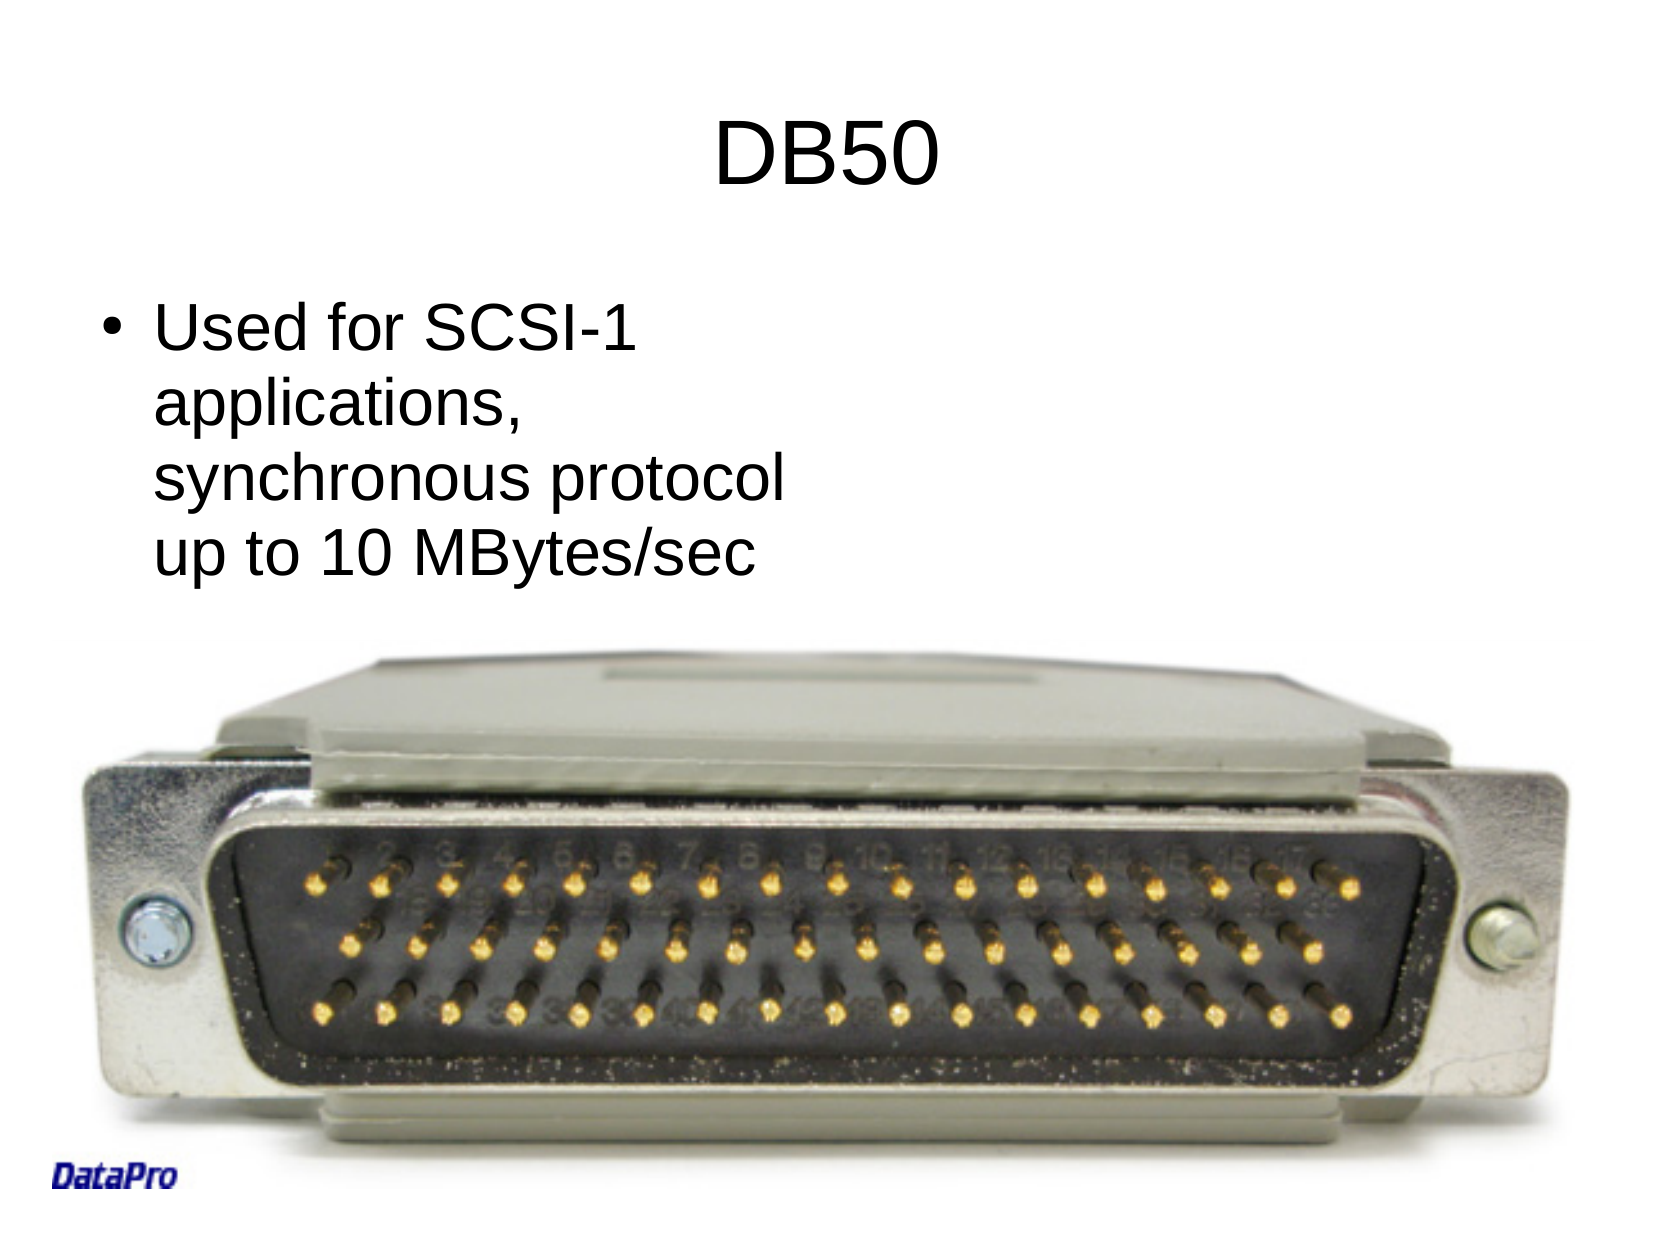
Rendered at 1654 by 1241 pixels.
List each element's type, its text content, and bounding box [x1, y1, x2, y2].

list Used for SCSI-1 applications, synchronous protocol up to 10 MBytes/sec [82, 290, 809, 639]
title DB50 [82, 56, 1571, 250]
picture [52, 639, 1595, 1189]
